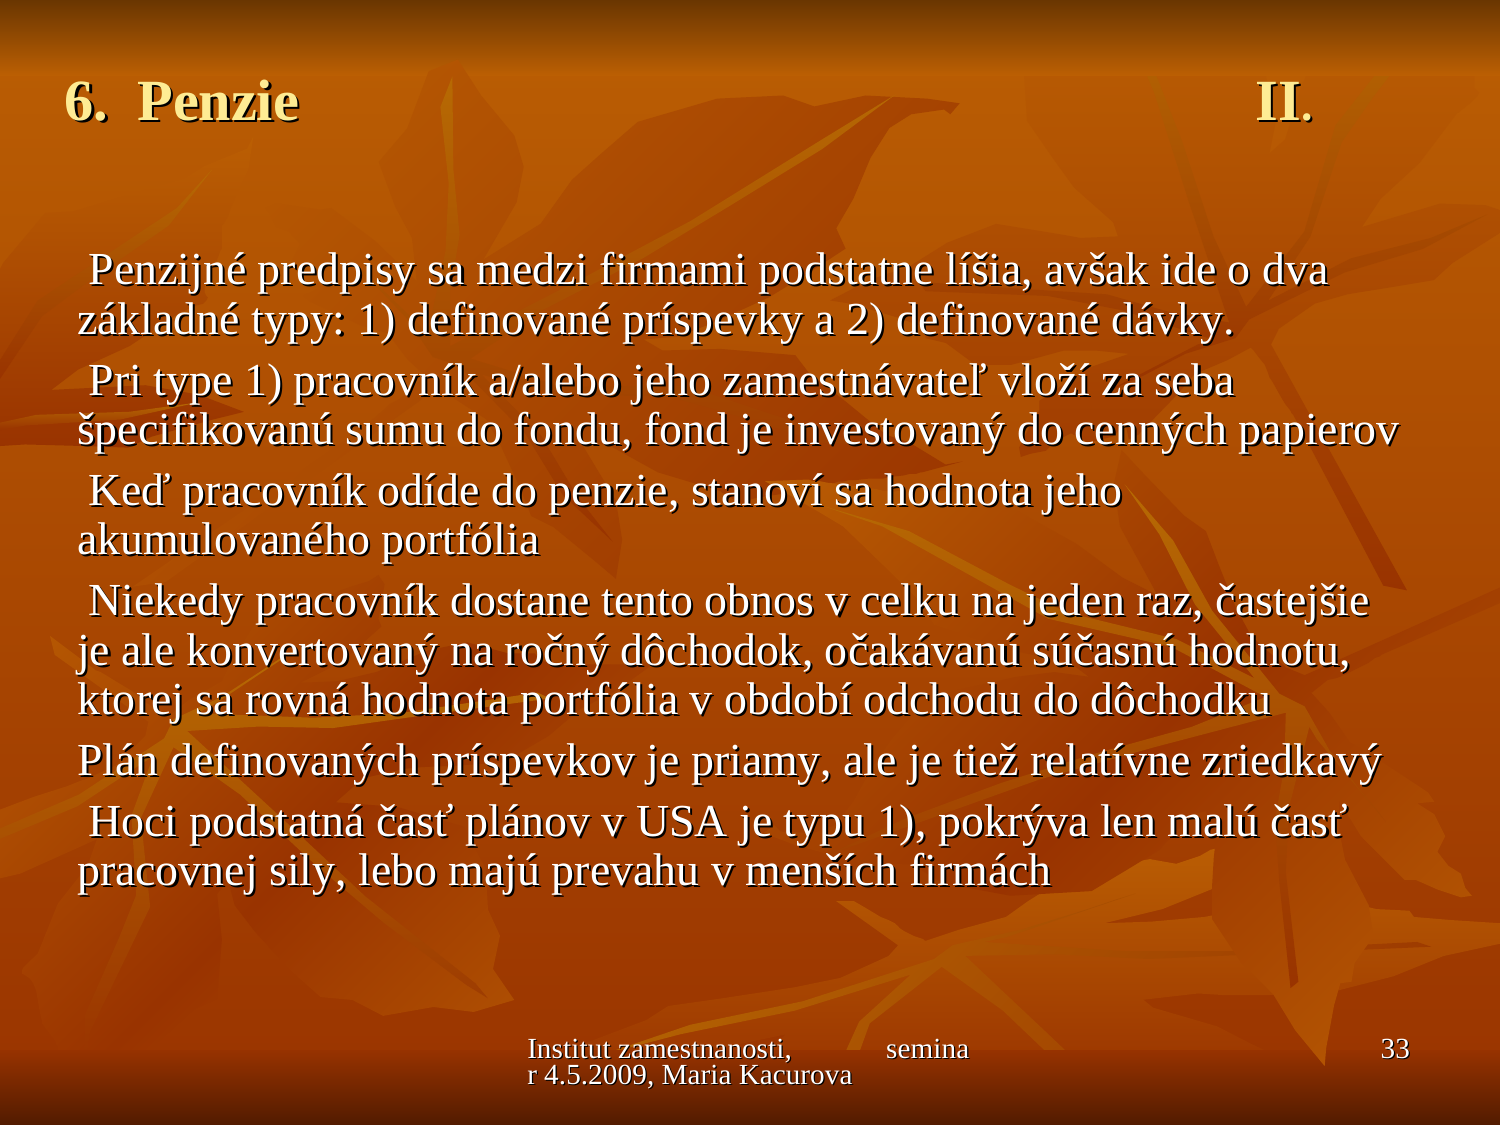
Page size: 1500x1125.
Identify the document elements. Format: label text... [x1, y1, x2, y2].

title 6. Penzie II. [49, 54, 1413, 221]
list [49, 249, 1425, 1001]
text_box Penzijné predpisy sa medzi firmami podstatne líšia, avšak ide o dva základné typy: 1) definované príspevky a 2) definované dávky. Pri type 1) pracovník a/alebo jeho zamestnávateľ vloží za seba špecifikovanú sumu do fondu, fond je investovaný do cenných papierov Keď pracovník odíde do penzie, stanoví sa hodnota jeho akumulovaného portfólia Niekedy pracovník dostane tento obnos v celku na jeden raz, častejšie je ale konvertovaný na ročný dôchodok, očakávanú súčasnú hodnotu, ktorej sa rovná hodnota portfólia v období odchodu do dôchodku Plán definovaných príspevkov je priamy, ale je tiež relatívne zriedkavý Hoci podstatná časť plánov v USA je typu 1), pokrýva len malú časť pracovnej sily, lebo majú prevahu v menších firmách [62, 237, 1426, 904]
